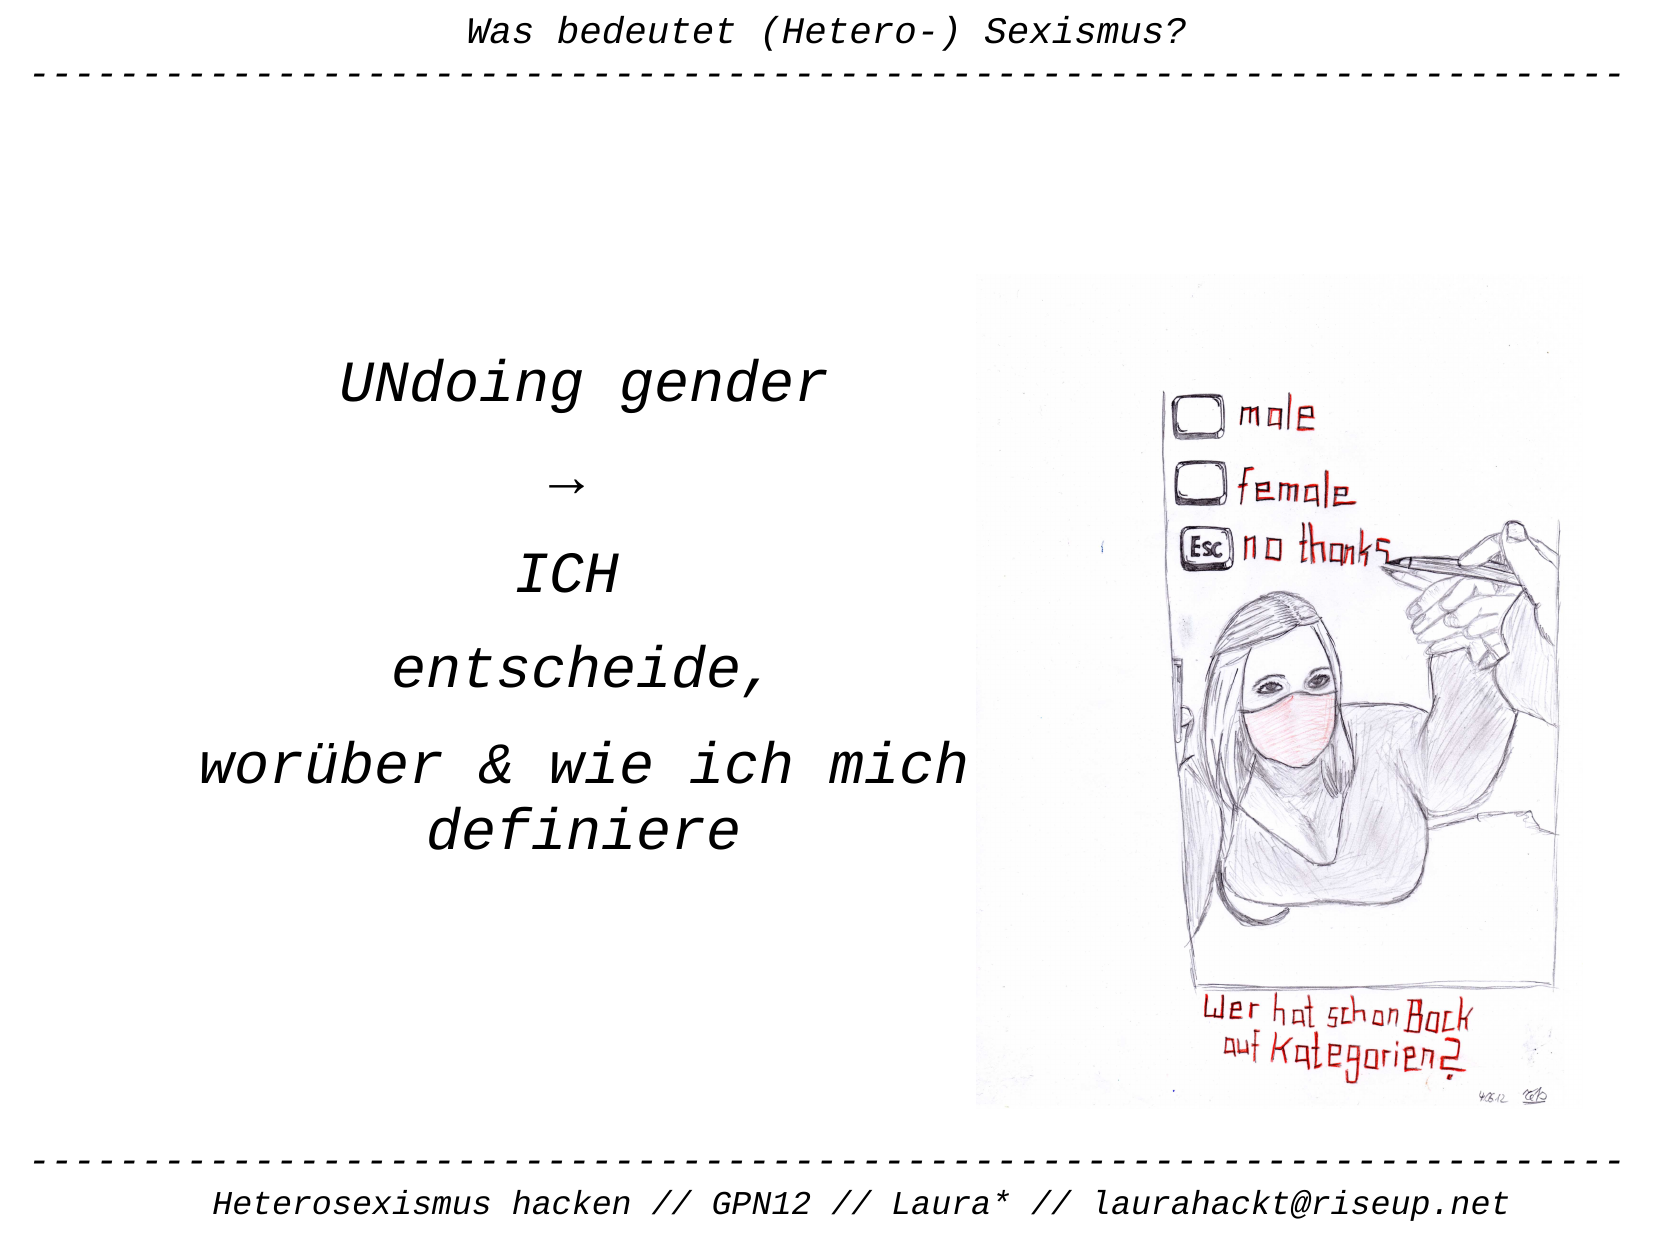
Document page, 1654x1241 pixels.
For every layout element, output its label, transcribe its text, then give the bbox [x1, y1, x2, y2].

picture [976, 274, 1583, 1109]
list UNdoing gender → ICH entscheide, worüber & wie ich mich definiere [39, 208, 1059, 1098]
list Heterosexismus hacken // GPN12 // Laura* // laurahackt@riseup.net [0, 1186, 1654, 1241]
title ----------------------------------------------------------------------- [0, 1098, 1654, 1184]
title Was bedeutet (Hetero-) Sexismus? ----------------------------------------------------------------------- [0, 12, 1654, 98]
